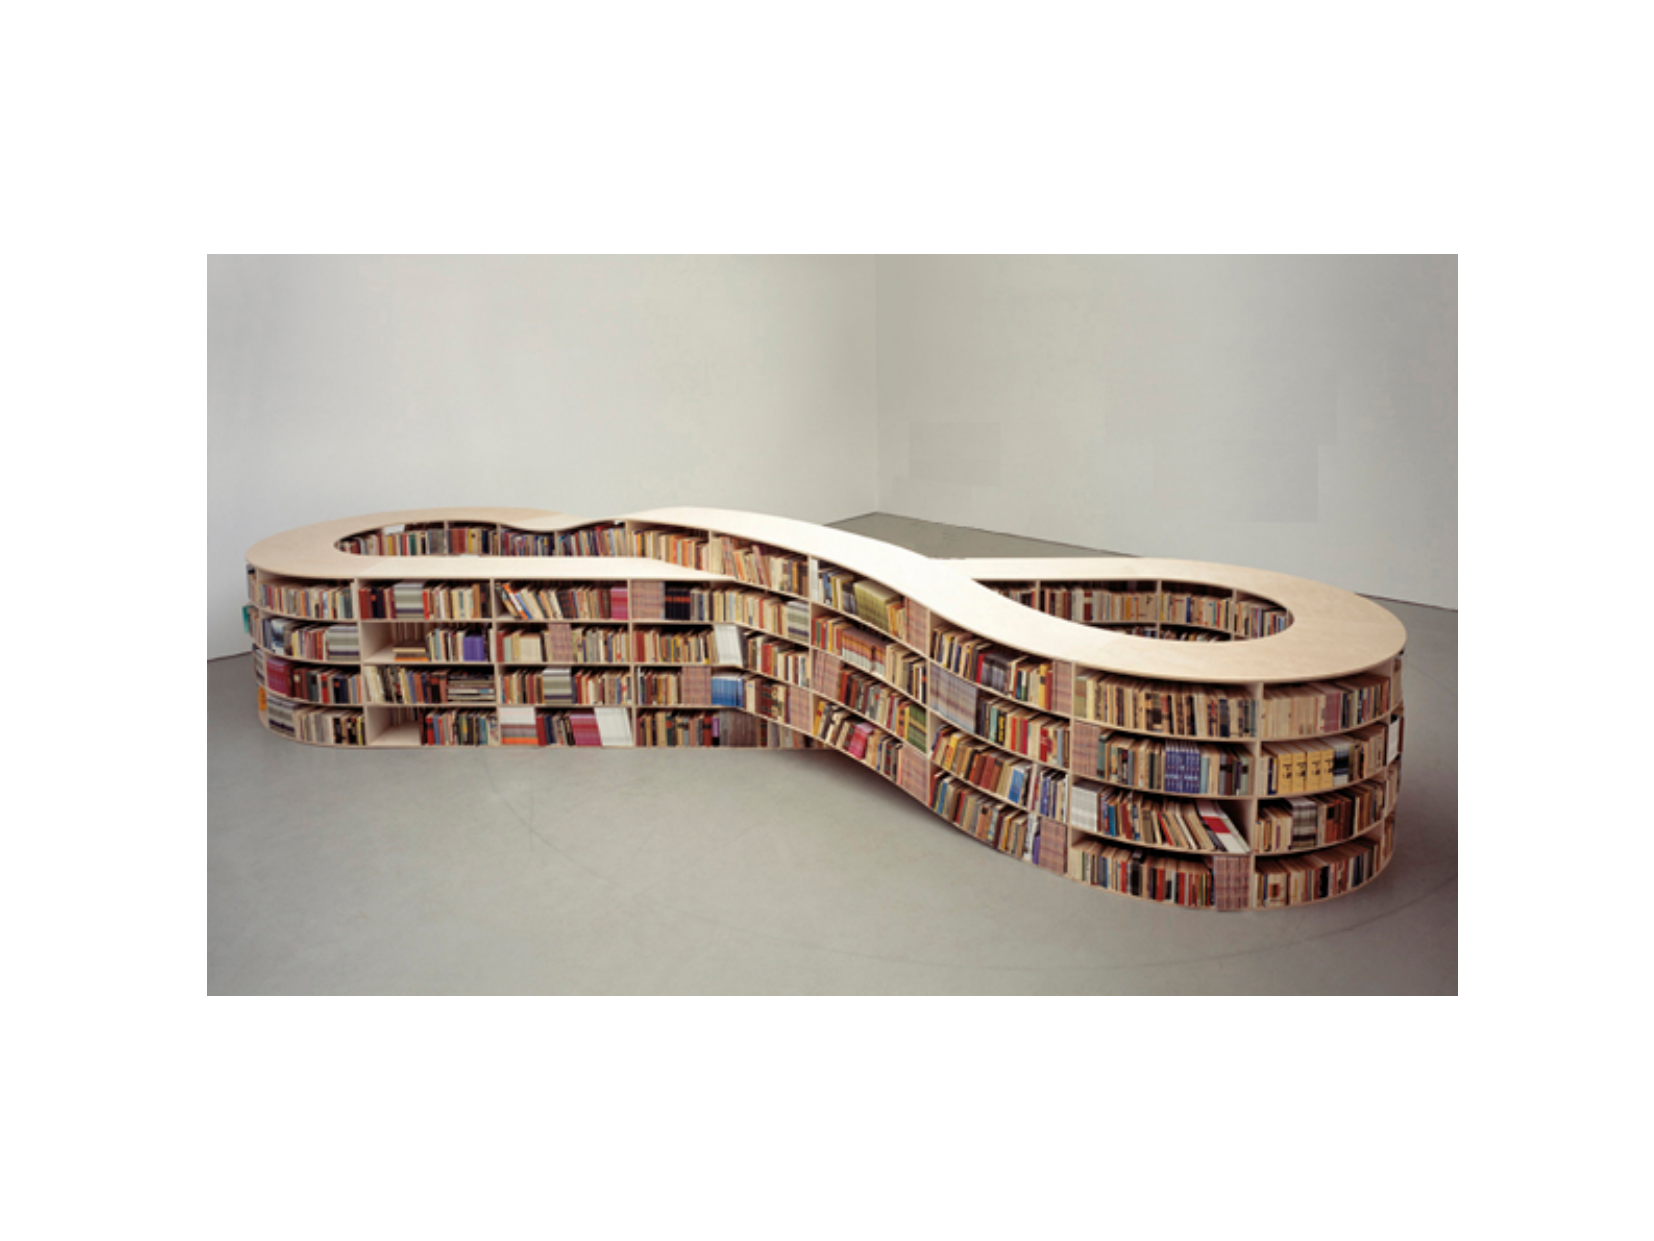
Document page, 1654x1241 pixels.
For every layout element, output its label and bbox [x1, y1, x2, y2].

picture [207, 254, 1458, 996]
